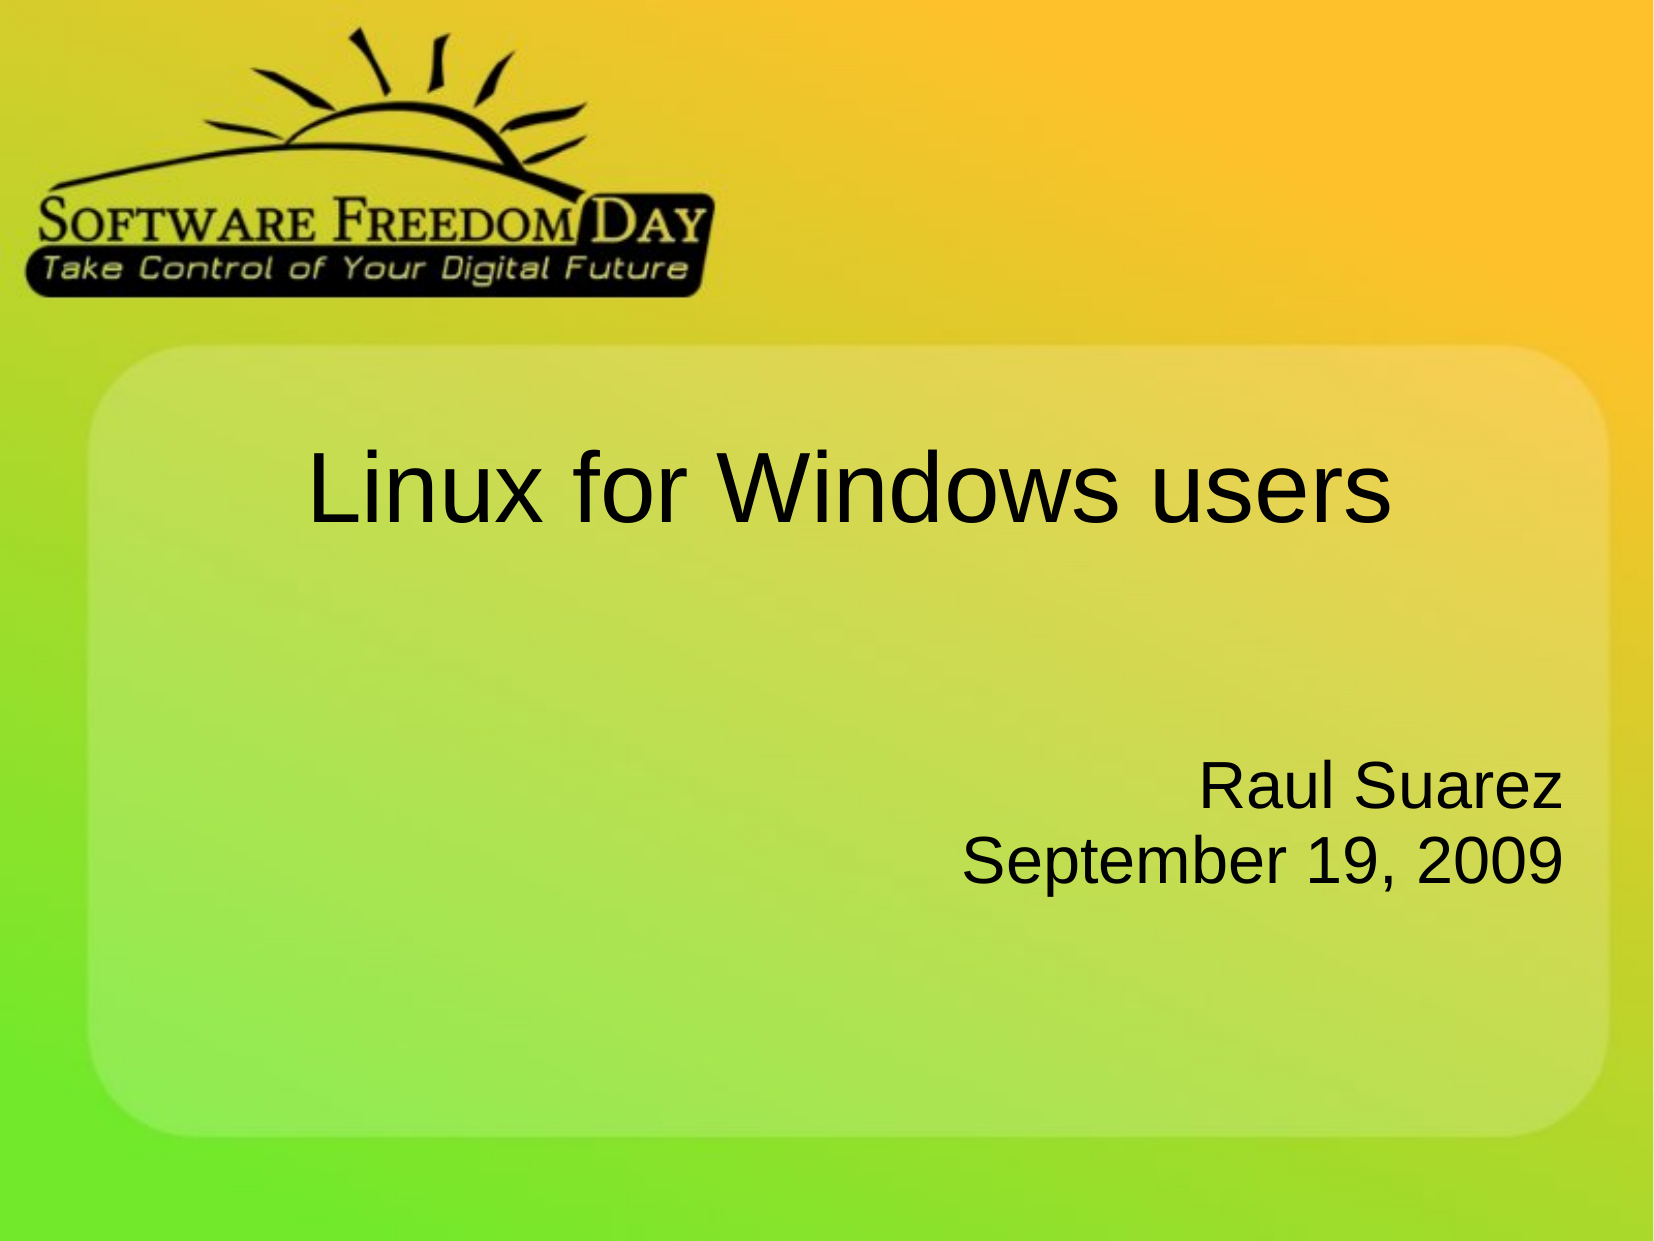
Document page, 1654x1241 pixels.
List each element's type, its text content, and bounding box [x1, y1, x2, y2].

picture [0, 0, 1654, 1241]
title Linux for Windows users [135, 383, 1565, 591]
subtitle Raul Suarez September 19, 2009 [147, 561, 1565, 1085]
